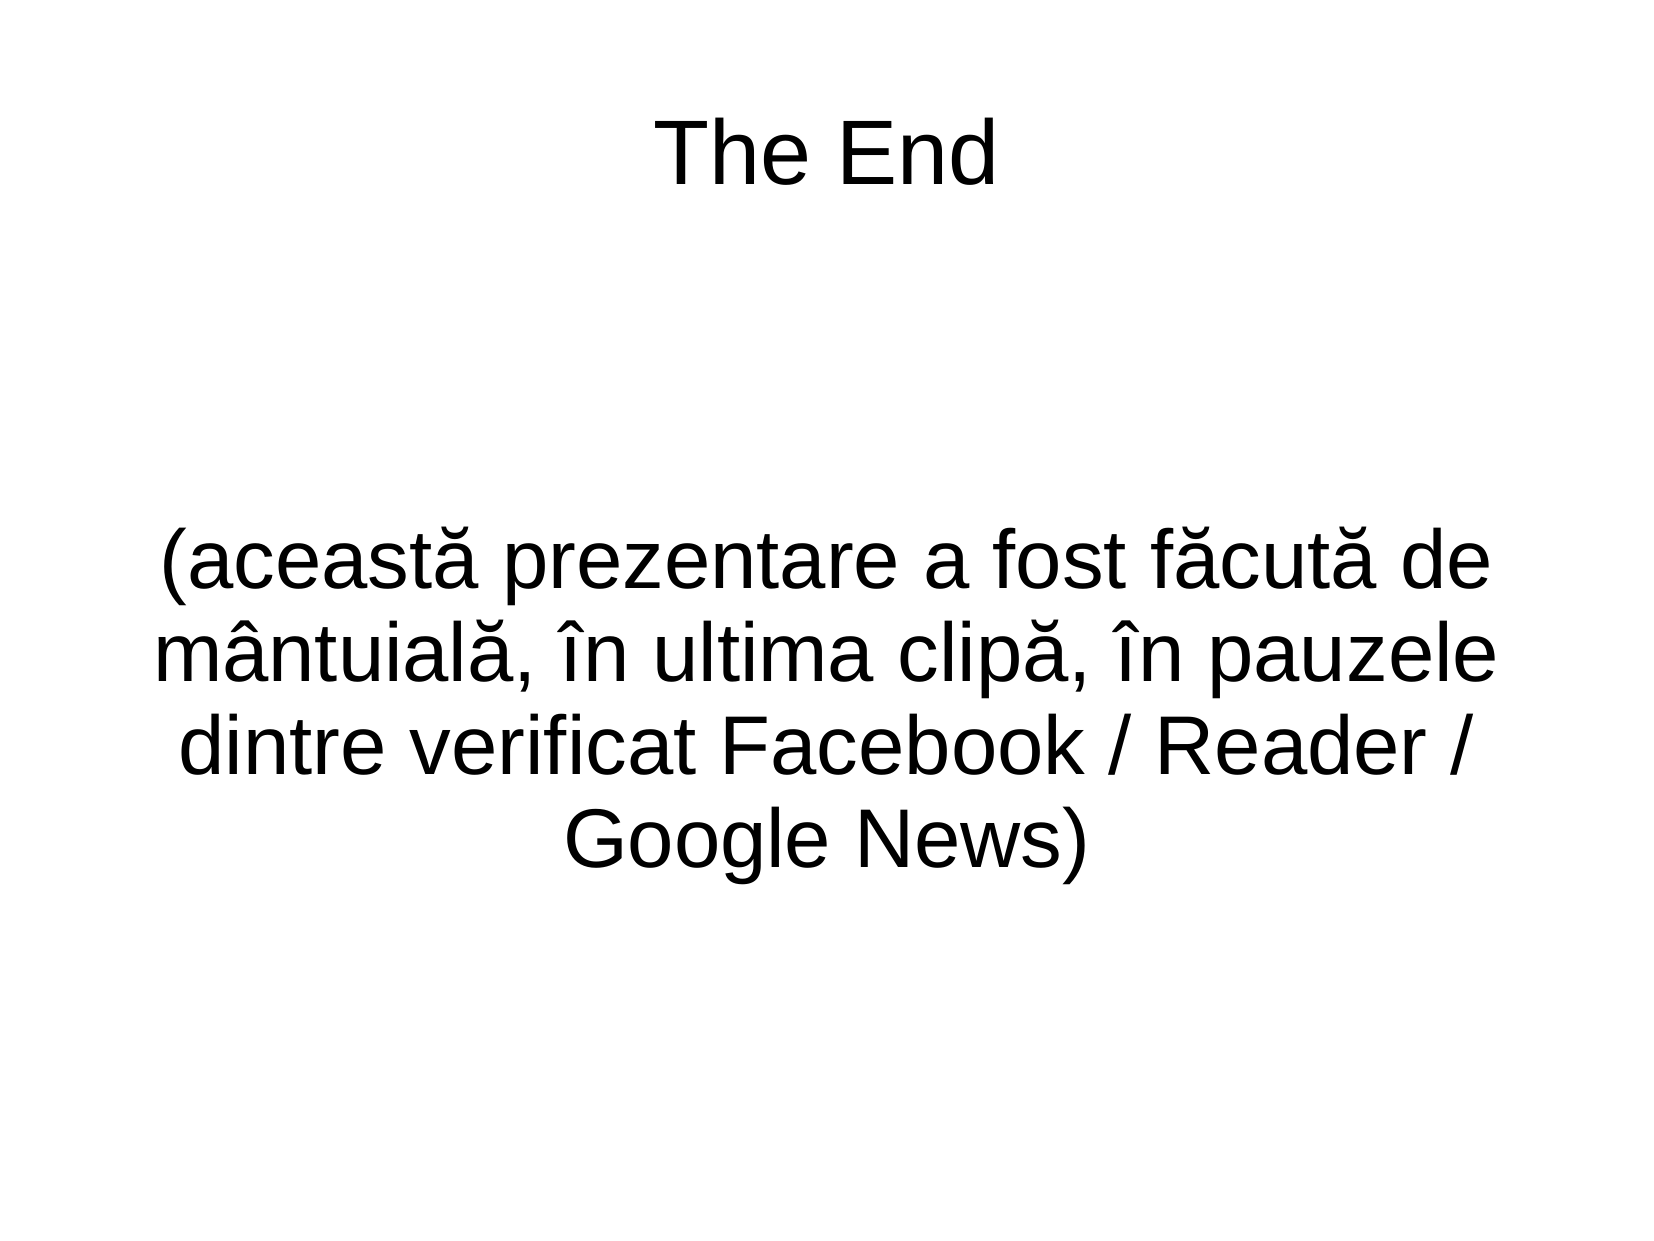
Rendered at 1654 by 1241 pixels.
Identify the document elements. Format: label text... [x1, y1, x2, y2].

title The End [82, 49, 1571, 257]
subtitle (această prezentare a fost făcută de mântuială, în ultima clipă, în pauzele dintre verificat Facebook / Reader / Google News) [82, 297, 1571, 1102]
